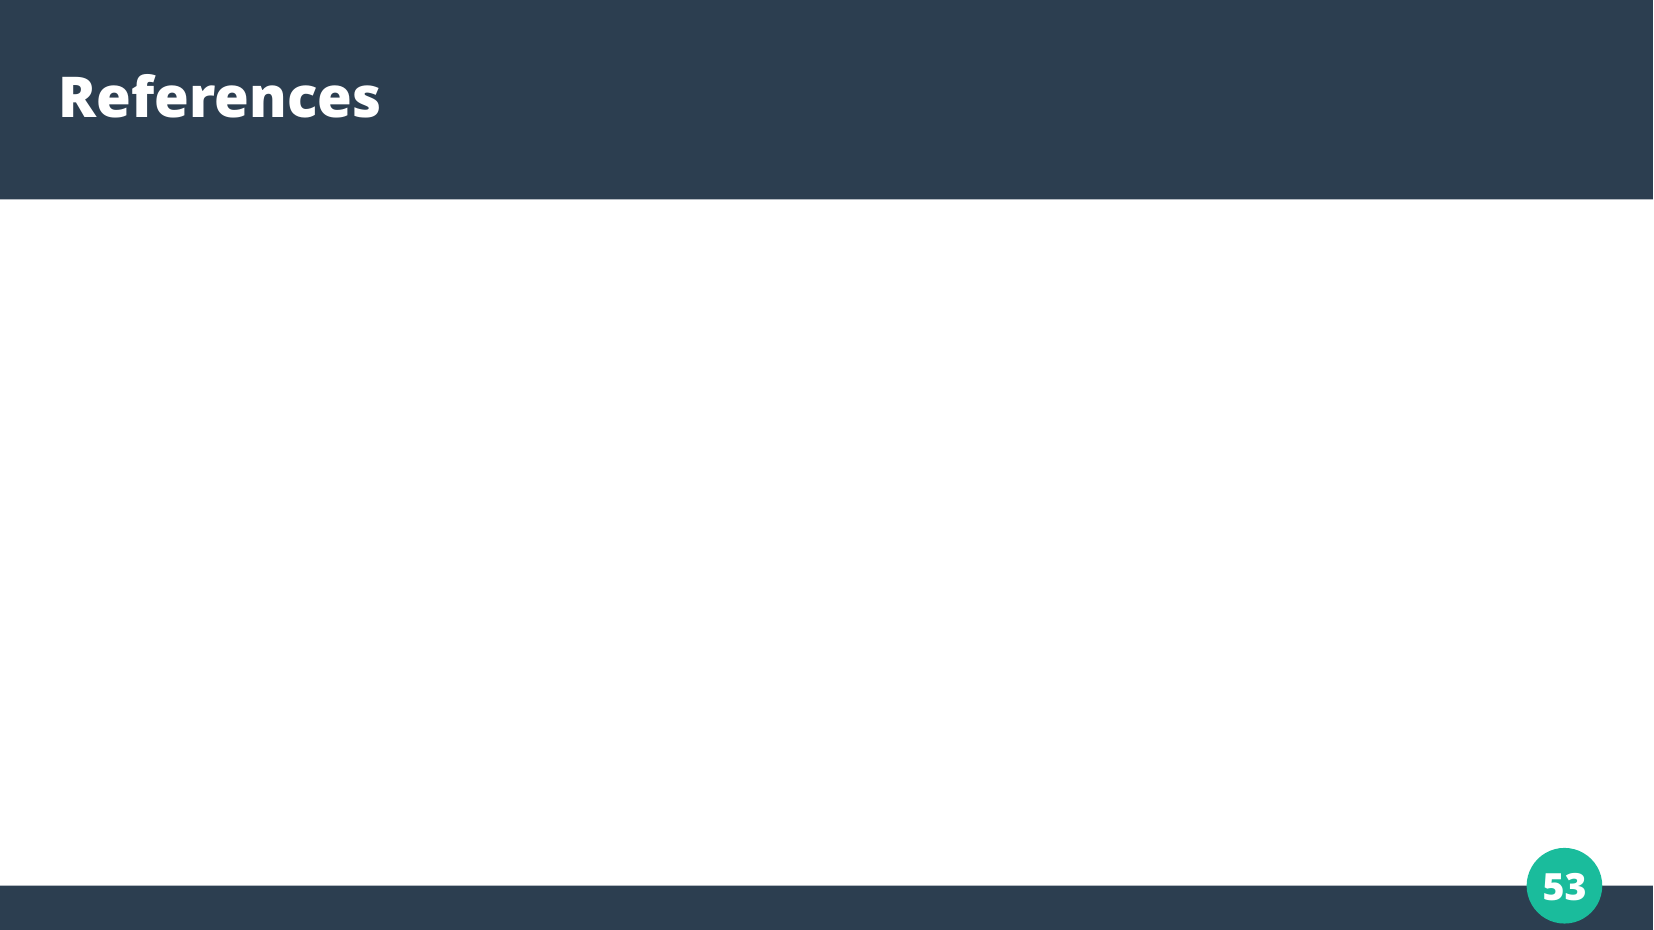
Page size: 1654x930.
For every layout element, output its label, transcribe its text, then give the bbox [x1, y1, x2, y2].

title References [58, 36, 1594, 155]
